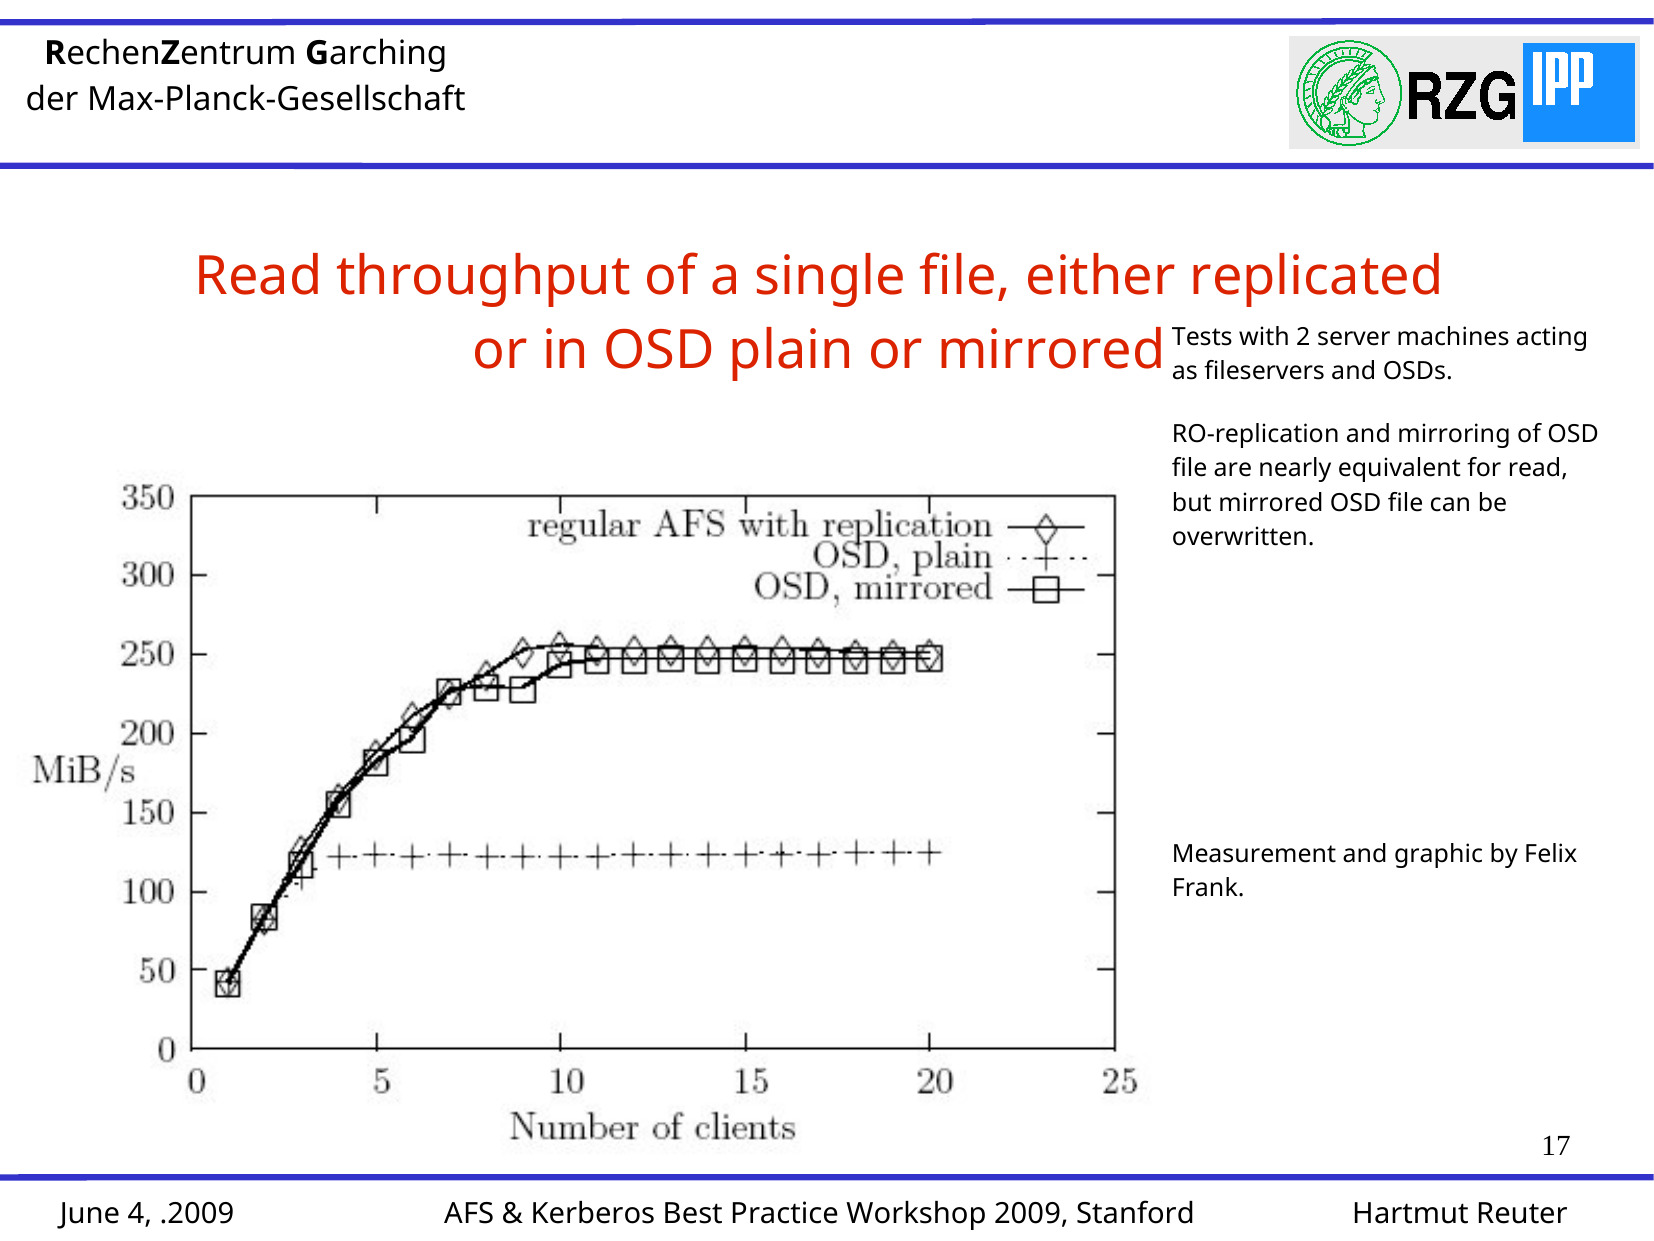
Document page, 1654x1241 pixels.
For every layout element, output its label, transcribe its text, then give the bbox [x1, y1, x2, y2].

text_box Read throughput of a single file, either replicated or in OSD plain or mirrored [0, 228, 1654, 366]
list Tests with 2 server machines acting as fileservers and OSDs. RO-replication and mirroring of OSD file are nearly equivalent for read, but mirrored OSD file can be overwritten. Measurement and graphic by Felix Frank. [1157, 265, 1630, 1241]
picture [1, 437, 1157, 1171]
picture [1289, 36, 1640, 149]
